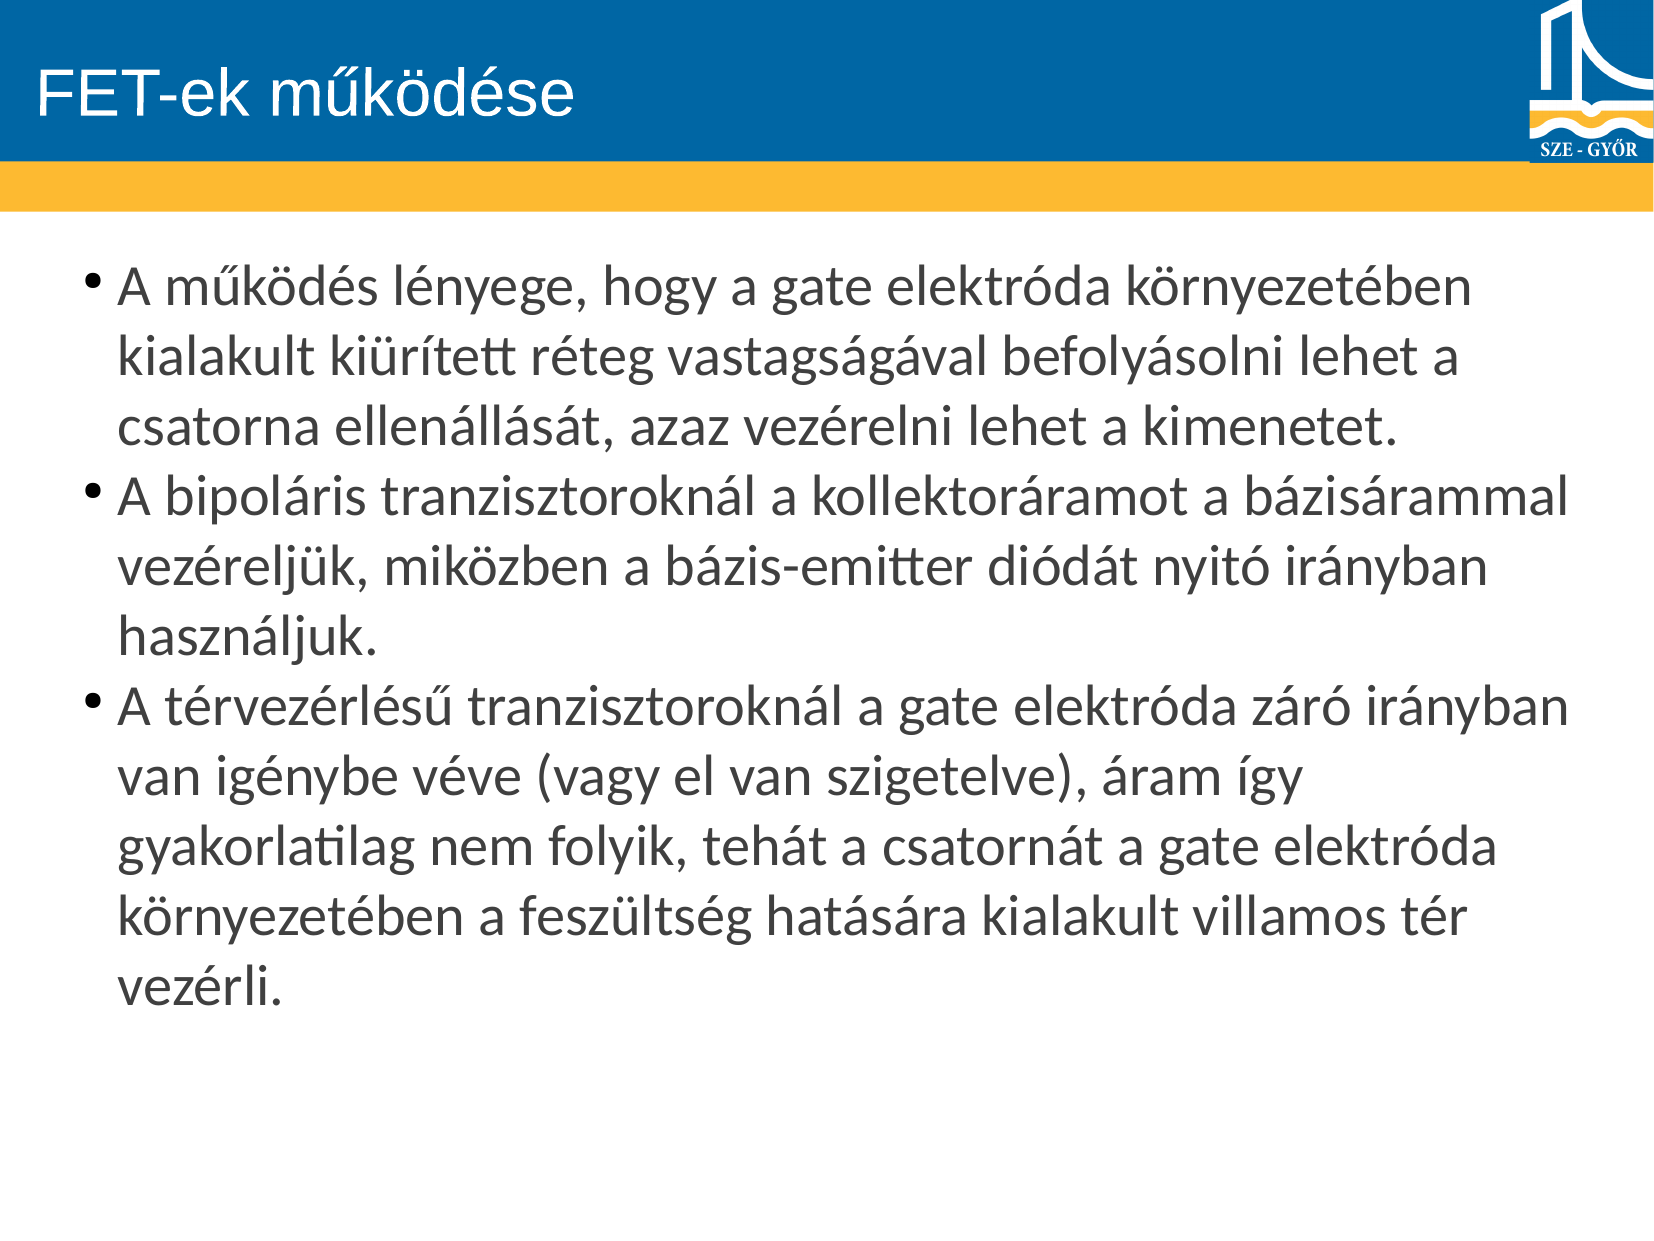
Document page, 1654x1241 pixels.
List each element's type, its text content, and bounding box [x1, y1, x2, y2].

picture [1529, 0, 1654, 163]
text_box FET-ek működése [34, 48, 1524, 144]
text_box A működés lényege, hogy a gate elektróda környezetében kialakult kiürített réteg vastagságával befolyásolni lehet a csatorna ellenállását, azaz vezérelni lehet a kimenetet. A bipoláris tranzisztoroknál a kollektoráramot a bázisárammal vezéreljük, miközben a bázis-emitter diódát nyitó irányban használjuk. A térvezérlésű tranzisztoroknál a gate elektróda záró irányban van igénybe véve (vagy el van szigetelve), áram így gyakorlatilag nem folyik, tehát a csatornát a gate elektróda környezetében a feszültség hatására kialakult villamos tér vezérli. [82, 247, 1571, 1198]
